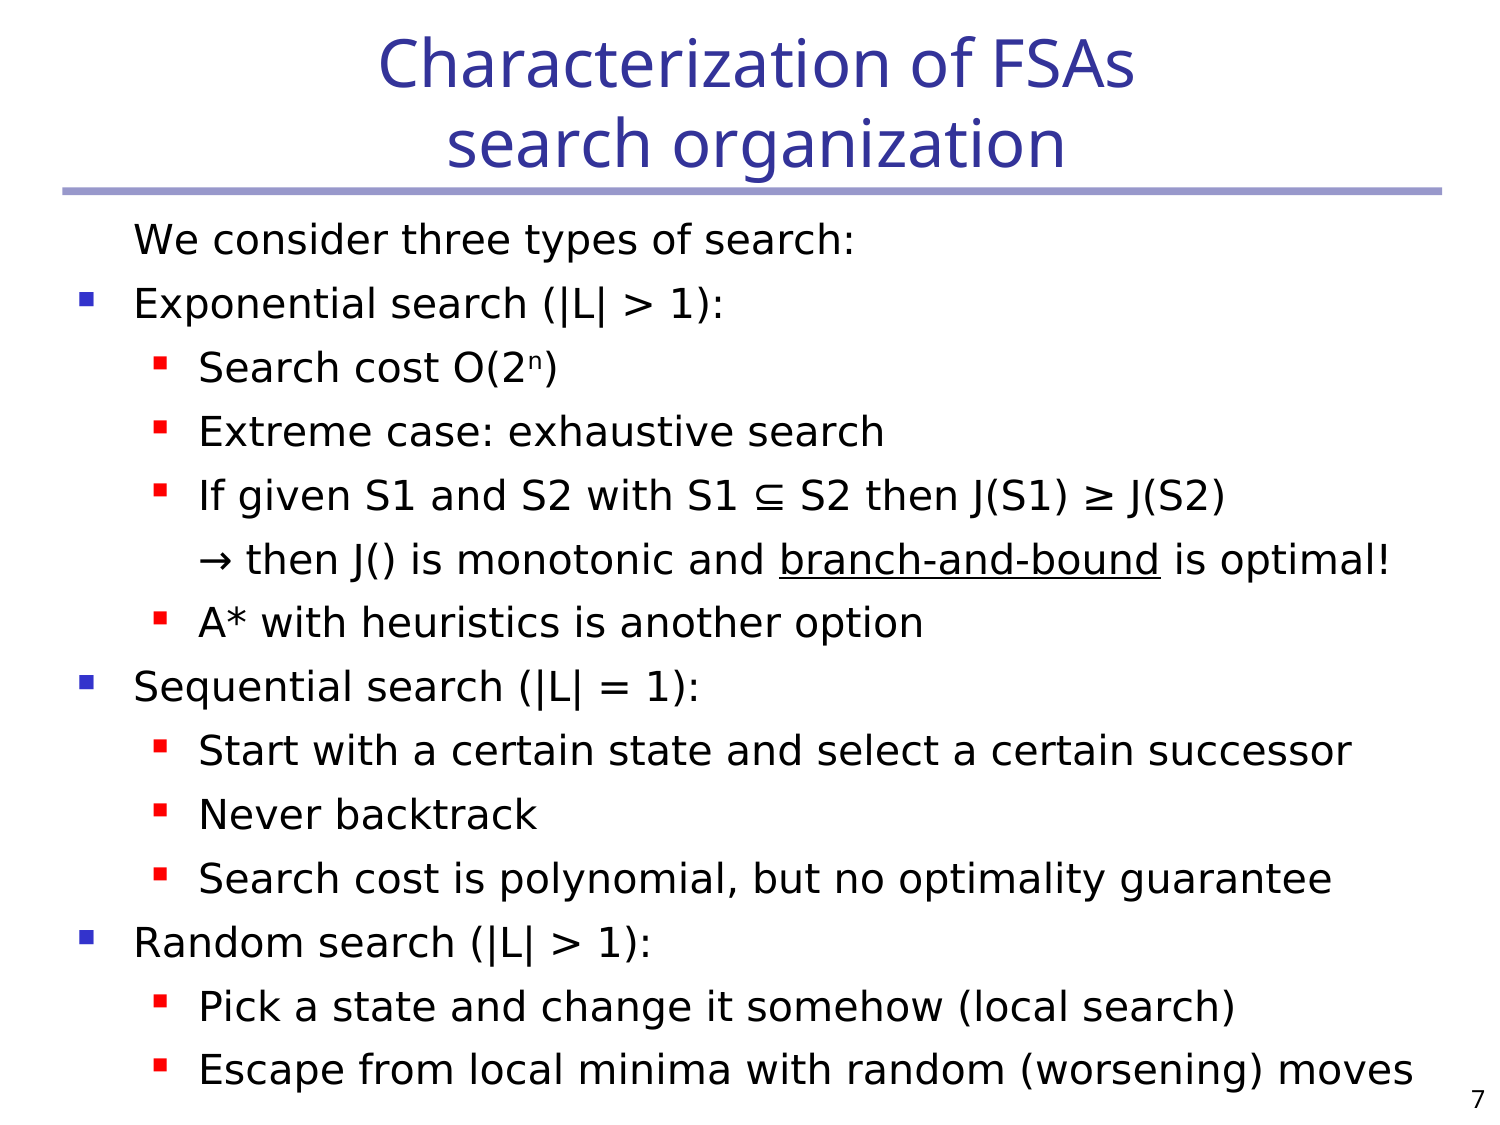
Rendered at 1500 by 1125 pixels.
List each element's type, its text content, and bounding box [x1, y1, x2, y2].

title Characterization of FSAs search organization [60, 13, 1456, 189]
text_box <number> [1187, 1050, 1500, 1125]
list We consider three types of search: Exponential search (|L| > 1): Search cost O(2n) Extreme case: exhaustive search If given S1 and S2 with S1 ⊆ S2 then J(S1) ≥ J(S2) → then J() is monotonic and branch-and-bound is optimal! A* with heuristics is another option Sequential search (|L| = 1): Start with a certain state and select a certain successor Never backtrack Search cost is polynomial, but no optimality guarantee Random search (|L| > 1): Pick a state and change it somehow (local search) Escape from local minima with random (worsening) moves [62, 142, 1471, 1112]
